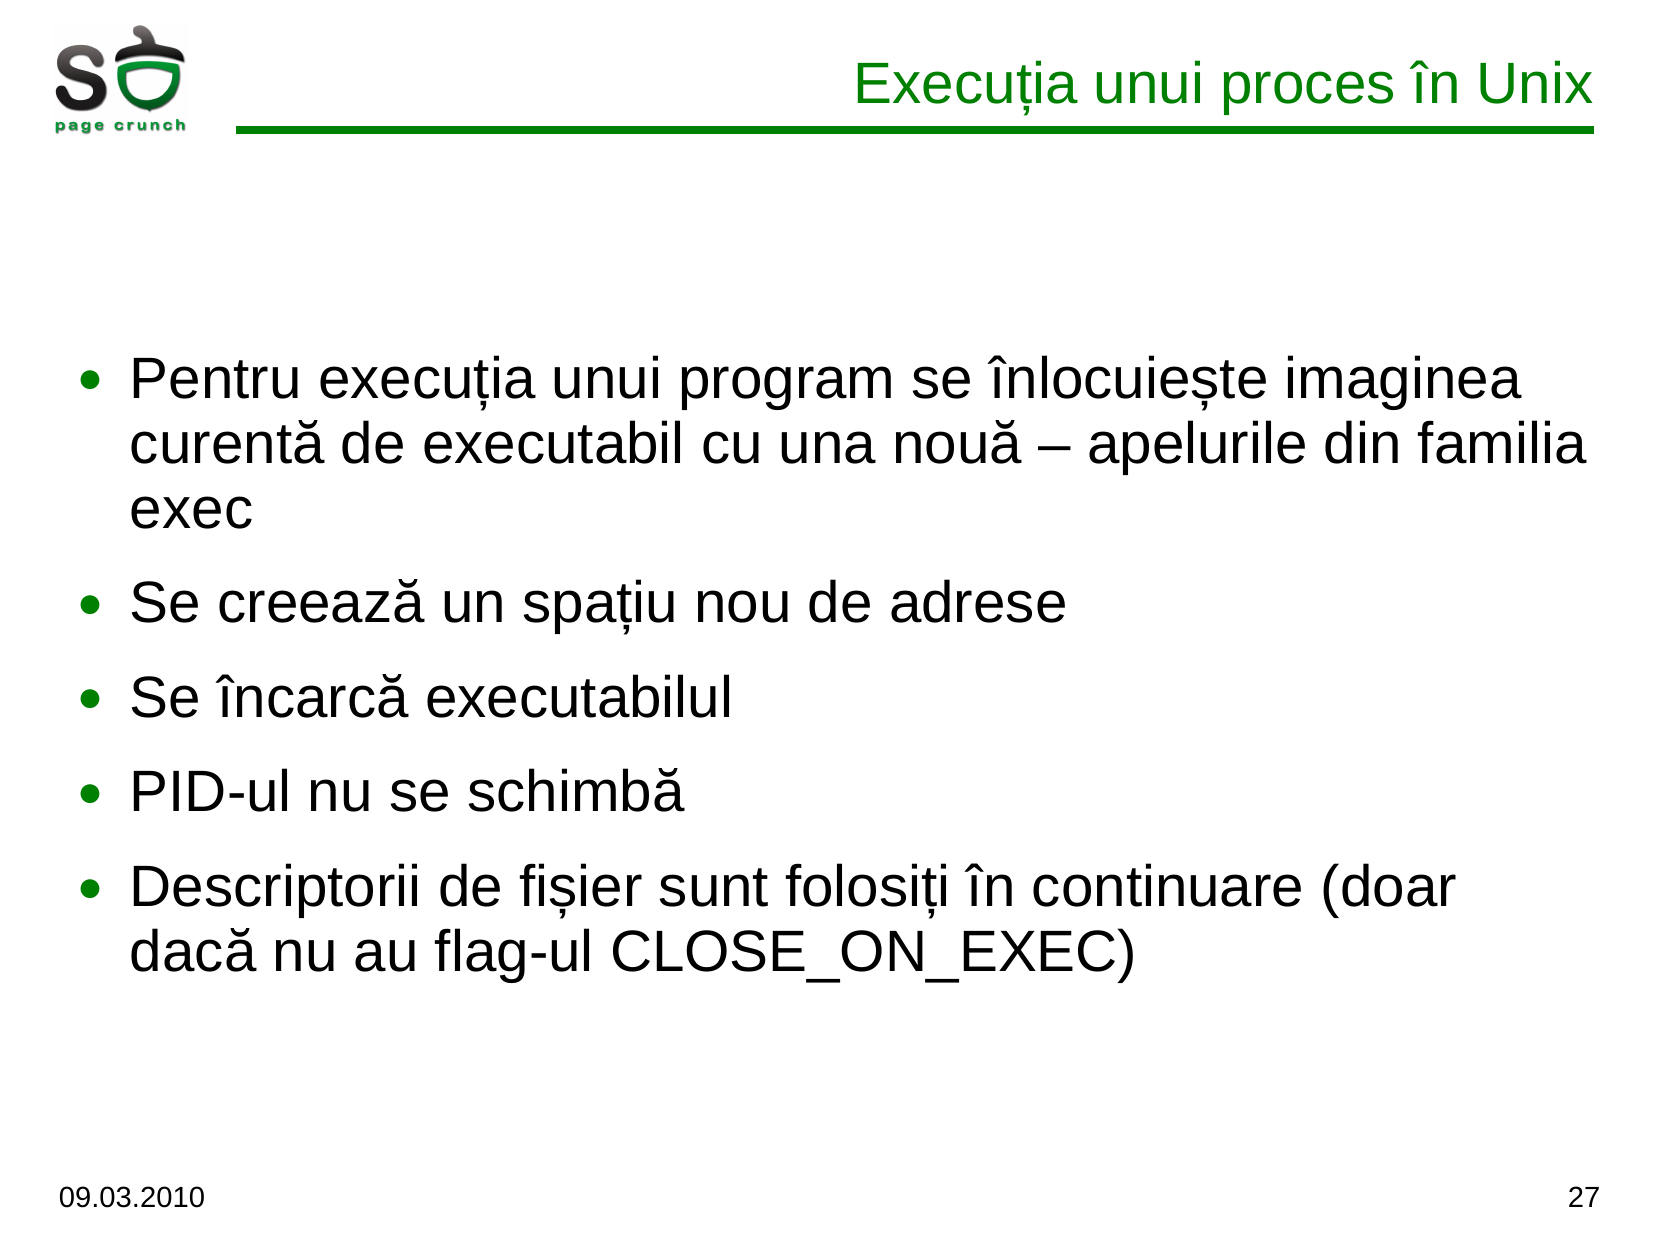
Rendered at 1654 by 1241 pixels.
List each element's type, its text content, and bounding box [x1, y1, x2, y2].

list Pentru execuția unui program se înlocuiește imaginea curentă de executabil cu una nouă – apelurile din familia exec Se creează un spațiu nou de adrese Se încarcă executabilul PID-ul nu se schimbă Descriptorii de fișier sunt folosiți în continuare (doar dacă nu au flag-ul CLOSE_ON_EXEC) [59, 177, 1595, 1152]
picture [53, 23, 188, 136]
title Execuția unui proces în Unix [236, 49, 1595, 119]
